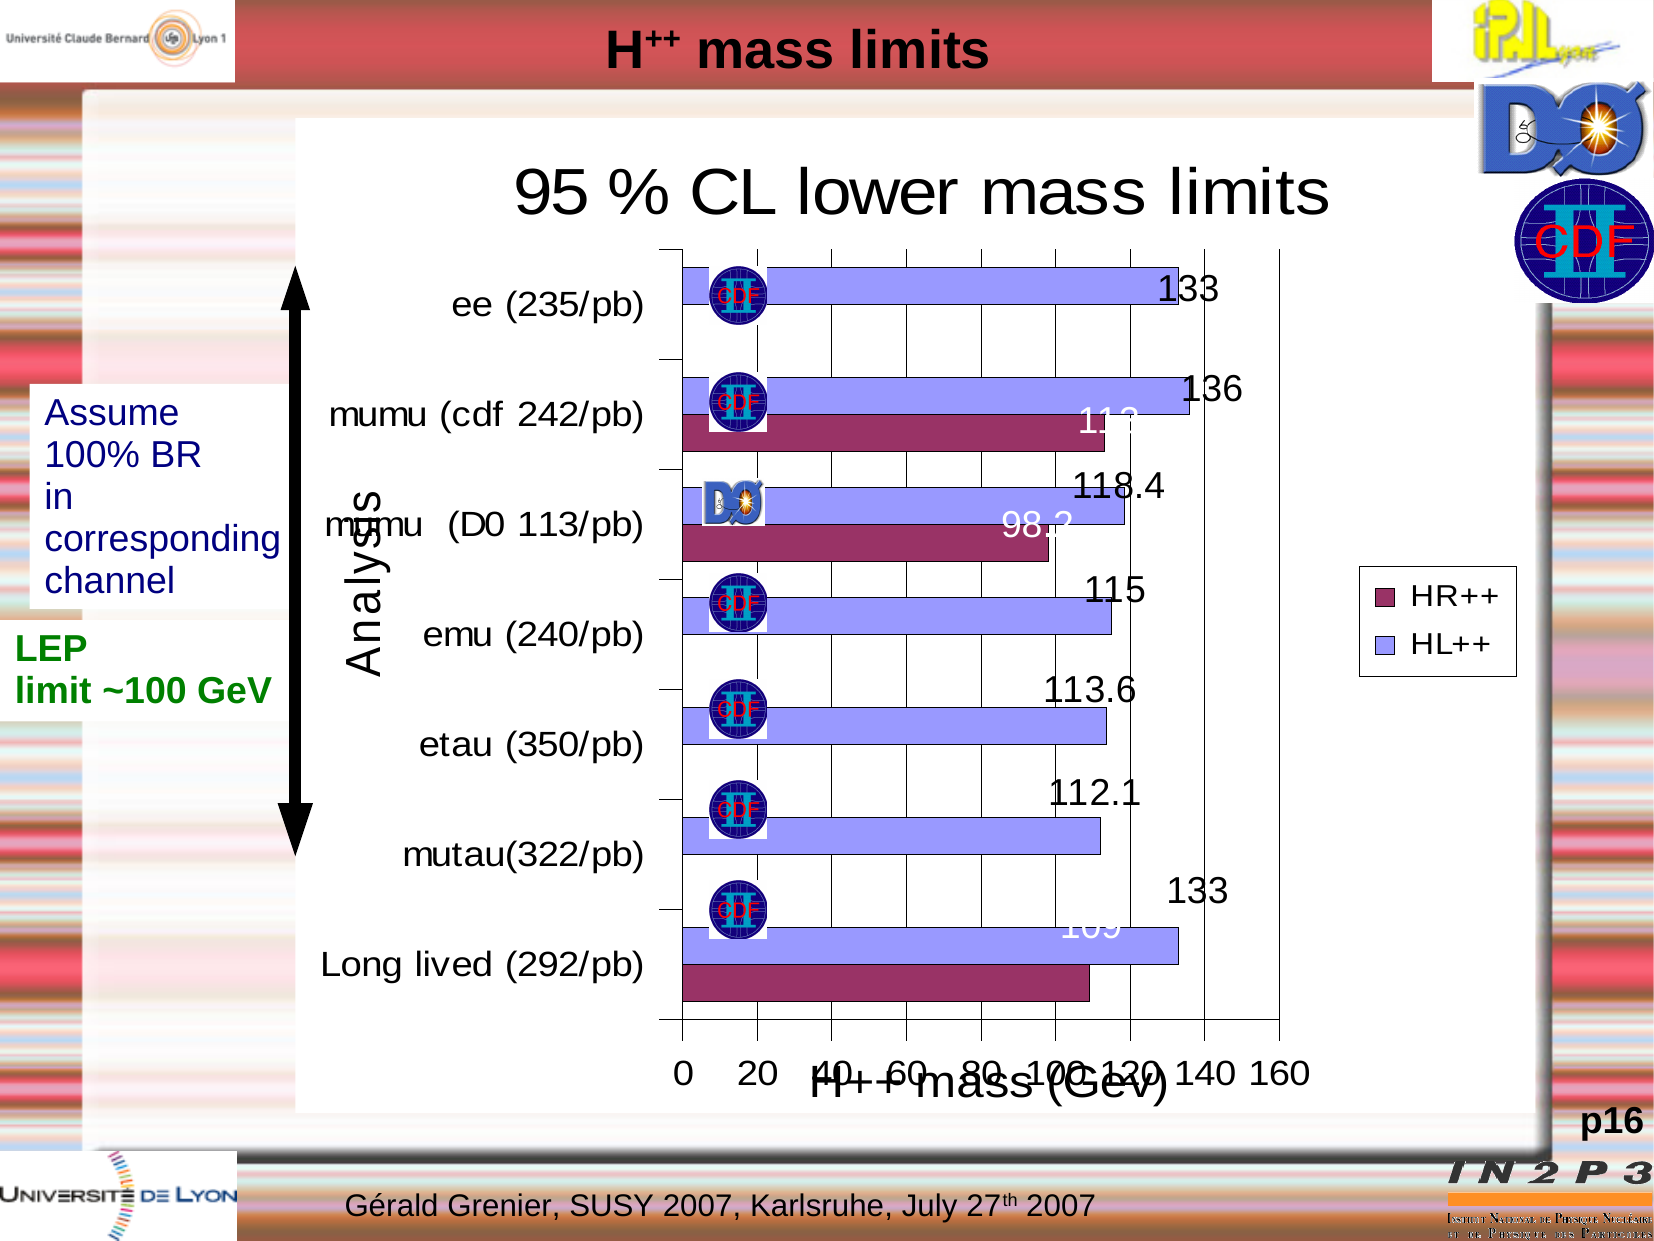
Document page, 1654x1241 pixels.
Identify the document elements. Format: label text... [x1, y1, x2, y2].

text_box 136 [1165, 360, 1258, 418]
picture [708, 372, 767, 432]
text_box 98.2 [986, 496, 1089, 553]
picture [708, 265, 767, 325]
text_box 112.1 [1033, 763, 1157, 821]
text_box H++ mass limits [590, 11, 1007, 91]
picture [0, 0, 1654, 1241]
text_box Assume 100% BR in corresponding channel [29, 383, 289, 609]
picture [708, 879, 767, 939]
text_box 118.4 [1057, 456, 1181, 514]
picture [708, 779, 767, 839]
picture [708, 679, 767, 739]
picture [708, 572, 767, 632]
text_box 113 [1062, 391, 1155, 449]
text_box 133 [1142, 259, 1235, 317]
picture [702, 478, 765, 526]
text_box 109 [1045, 897, 1138, 955]
text_box 113.6 [1028, 661, 1152, 719]
text_box 133 [1151, 862, 1244, 920]
text_box LEP limit ~100 GeV [0, 620, 289, 722]
text_box 115 [1068, 561, 1161, 618]
chart [295, 118, 1536, 1123]
